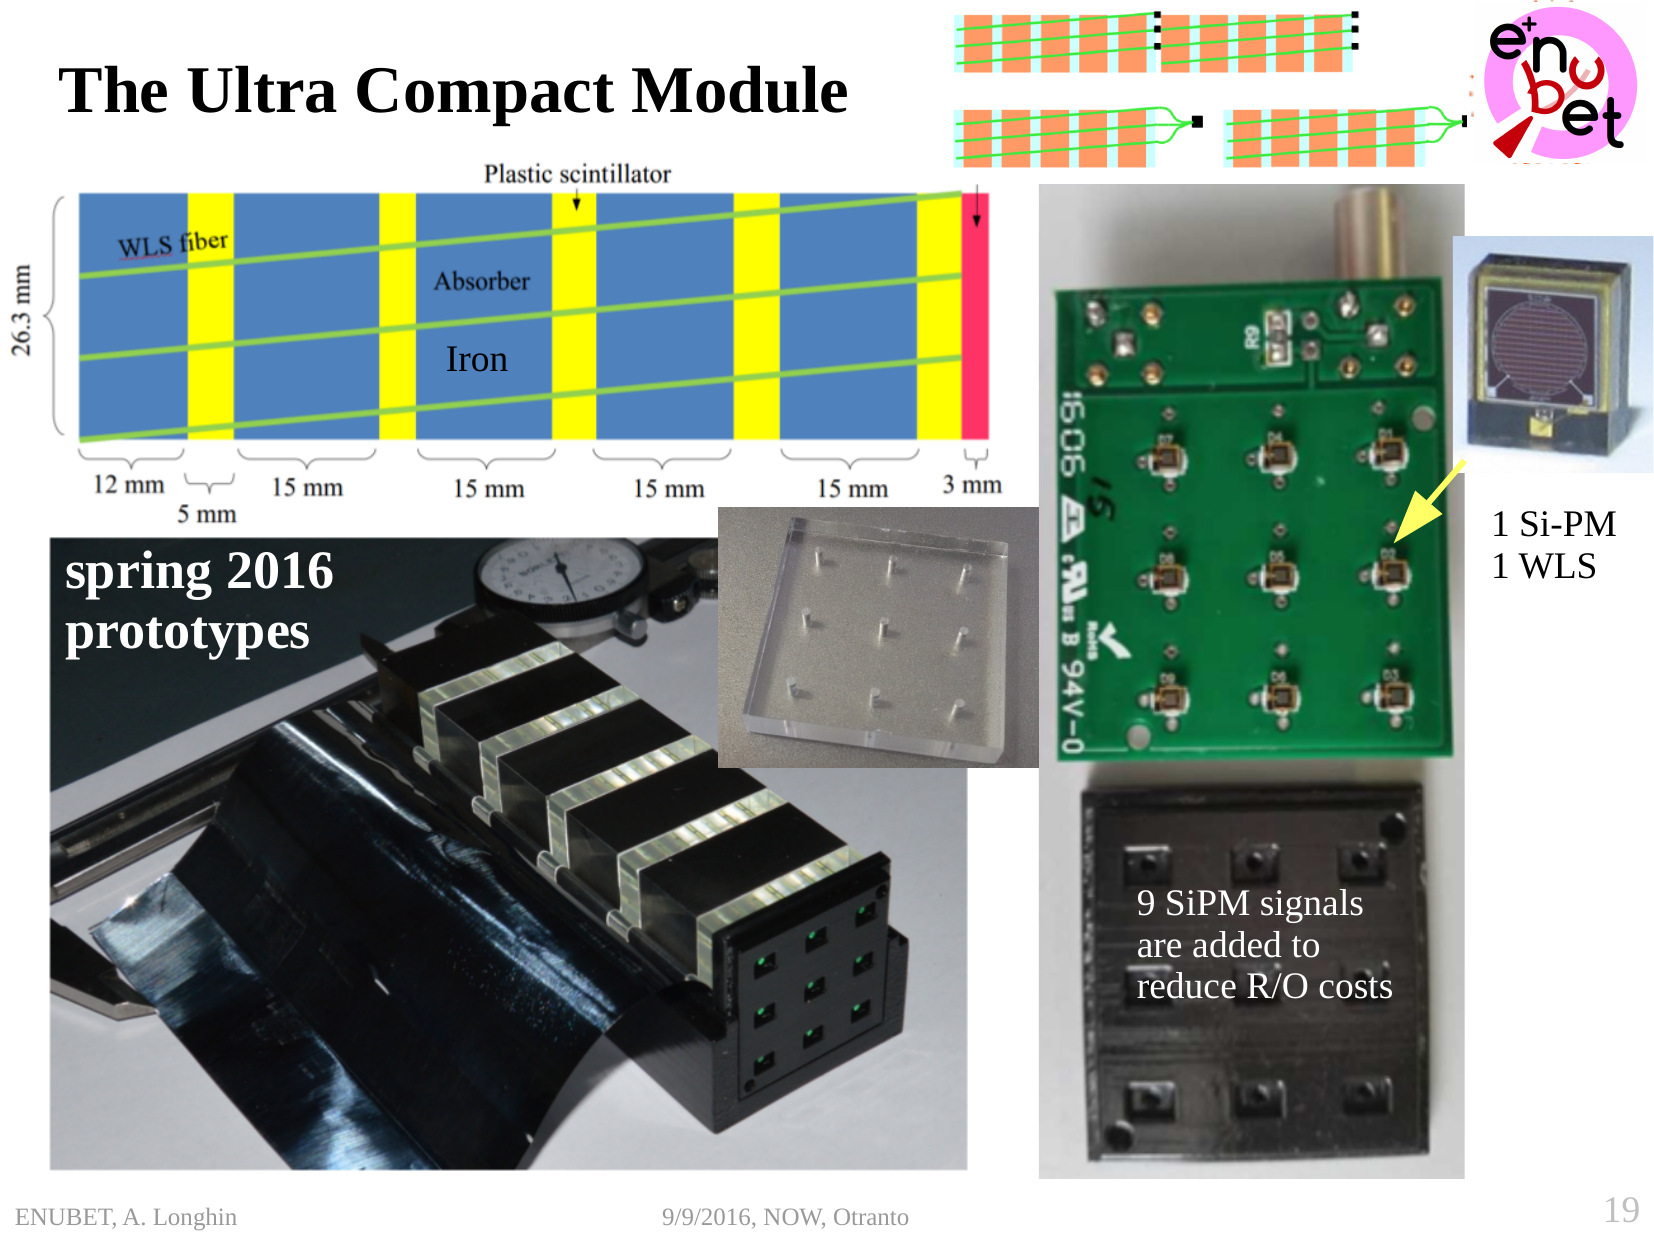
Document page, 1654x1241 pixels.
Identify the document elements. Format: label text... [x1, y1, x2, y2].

text_box 1 Si-PM 1 WLS [1476, 496, 1653, 595]
text_box Iron [431, 330, 526, 388]
title The Ultra Compact Module [0, 31, 910, 148]
picture [0, 0, 1654, 1195]
text_box 9 SiPM signals are added to reduce R/O costs [1122, 874, 1418, 1099]
text_box spring 2016 prototypes [64, 540, 798, 661]
